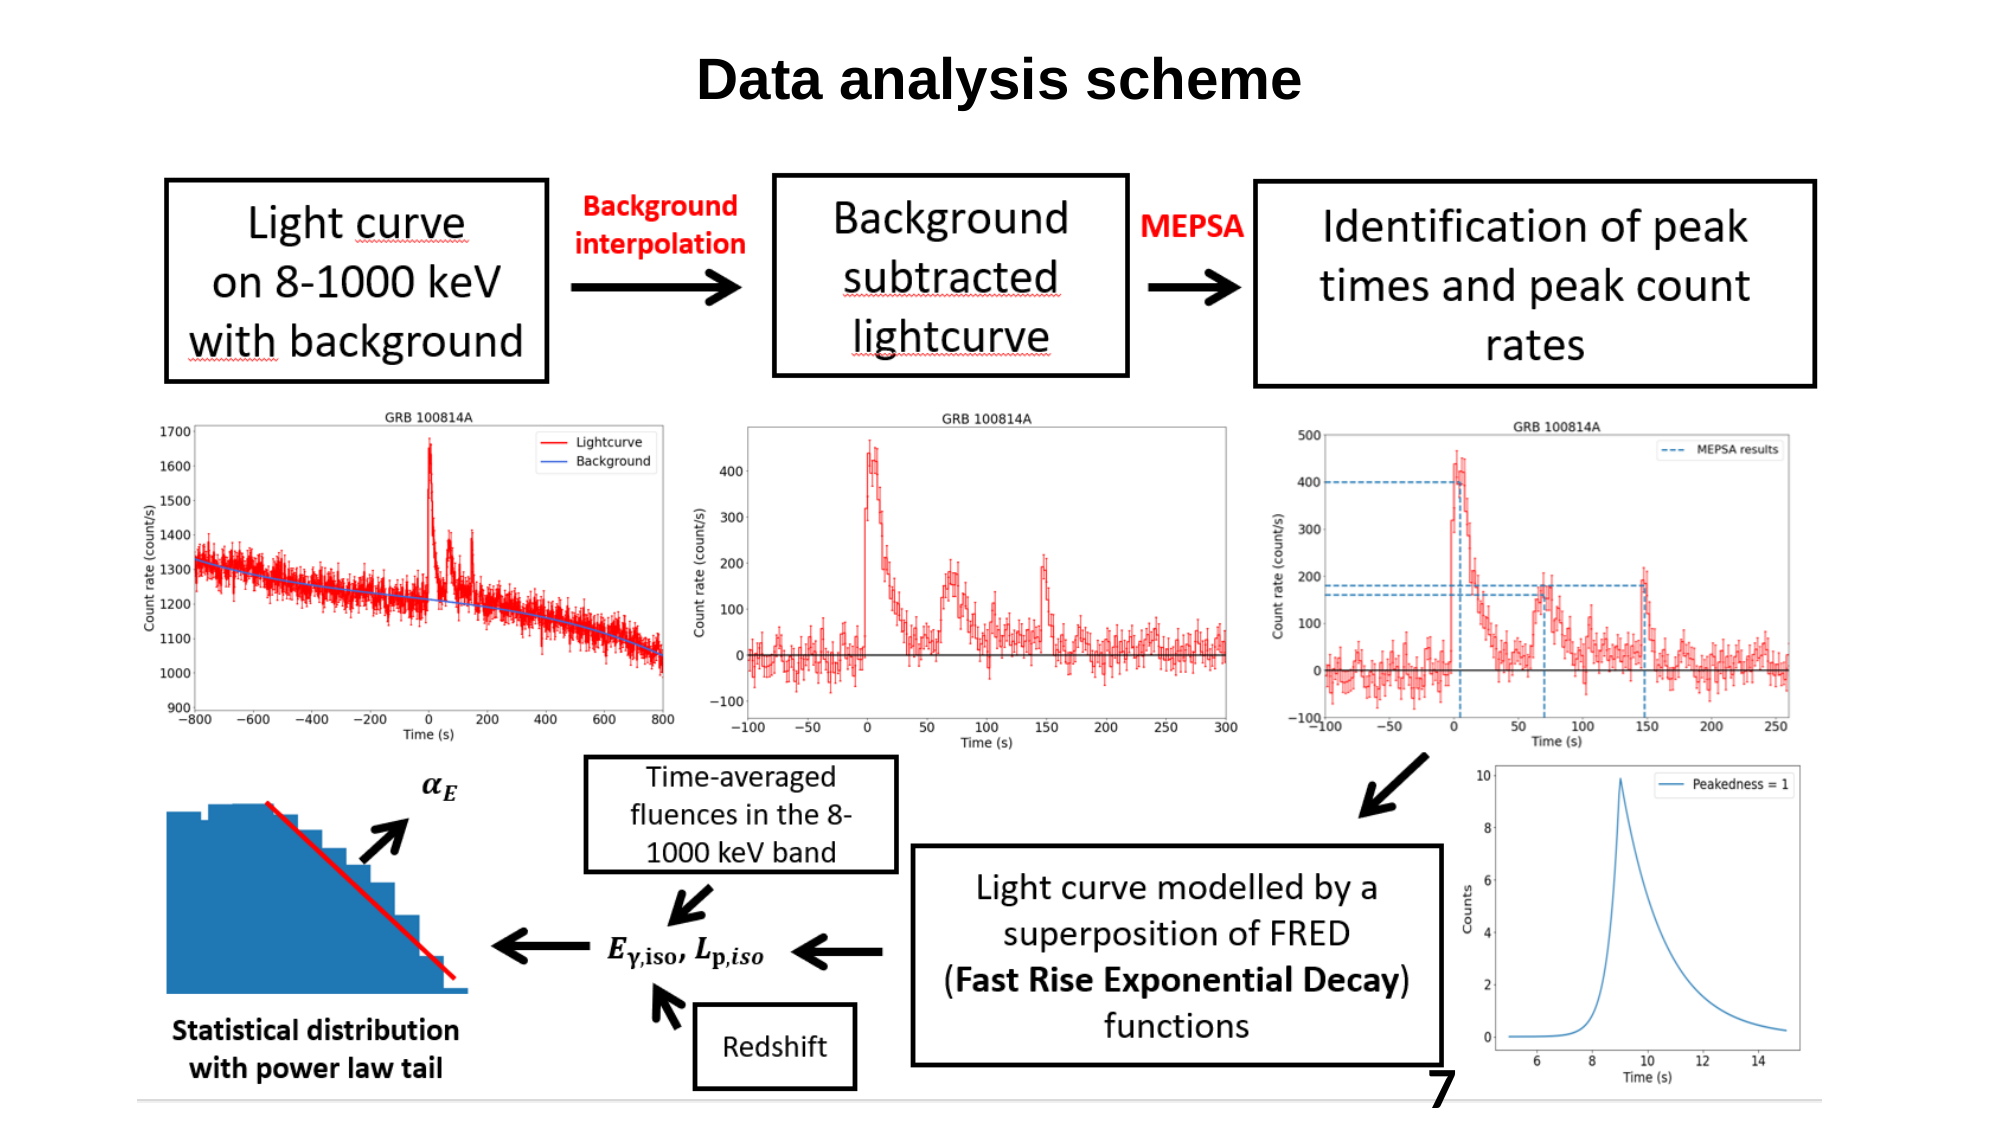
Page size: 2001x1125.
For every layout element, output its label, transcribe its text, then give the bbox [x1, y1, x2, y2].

title Data analysis scheme [137, 35, 1863, 128]
text_box [1412, 1042, 1863, 1103]
picture [137, 166, 1822, 1103]
